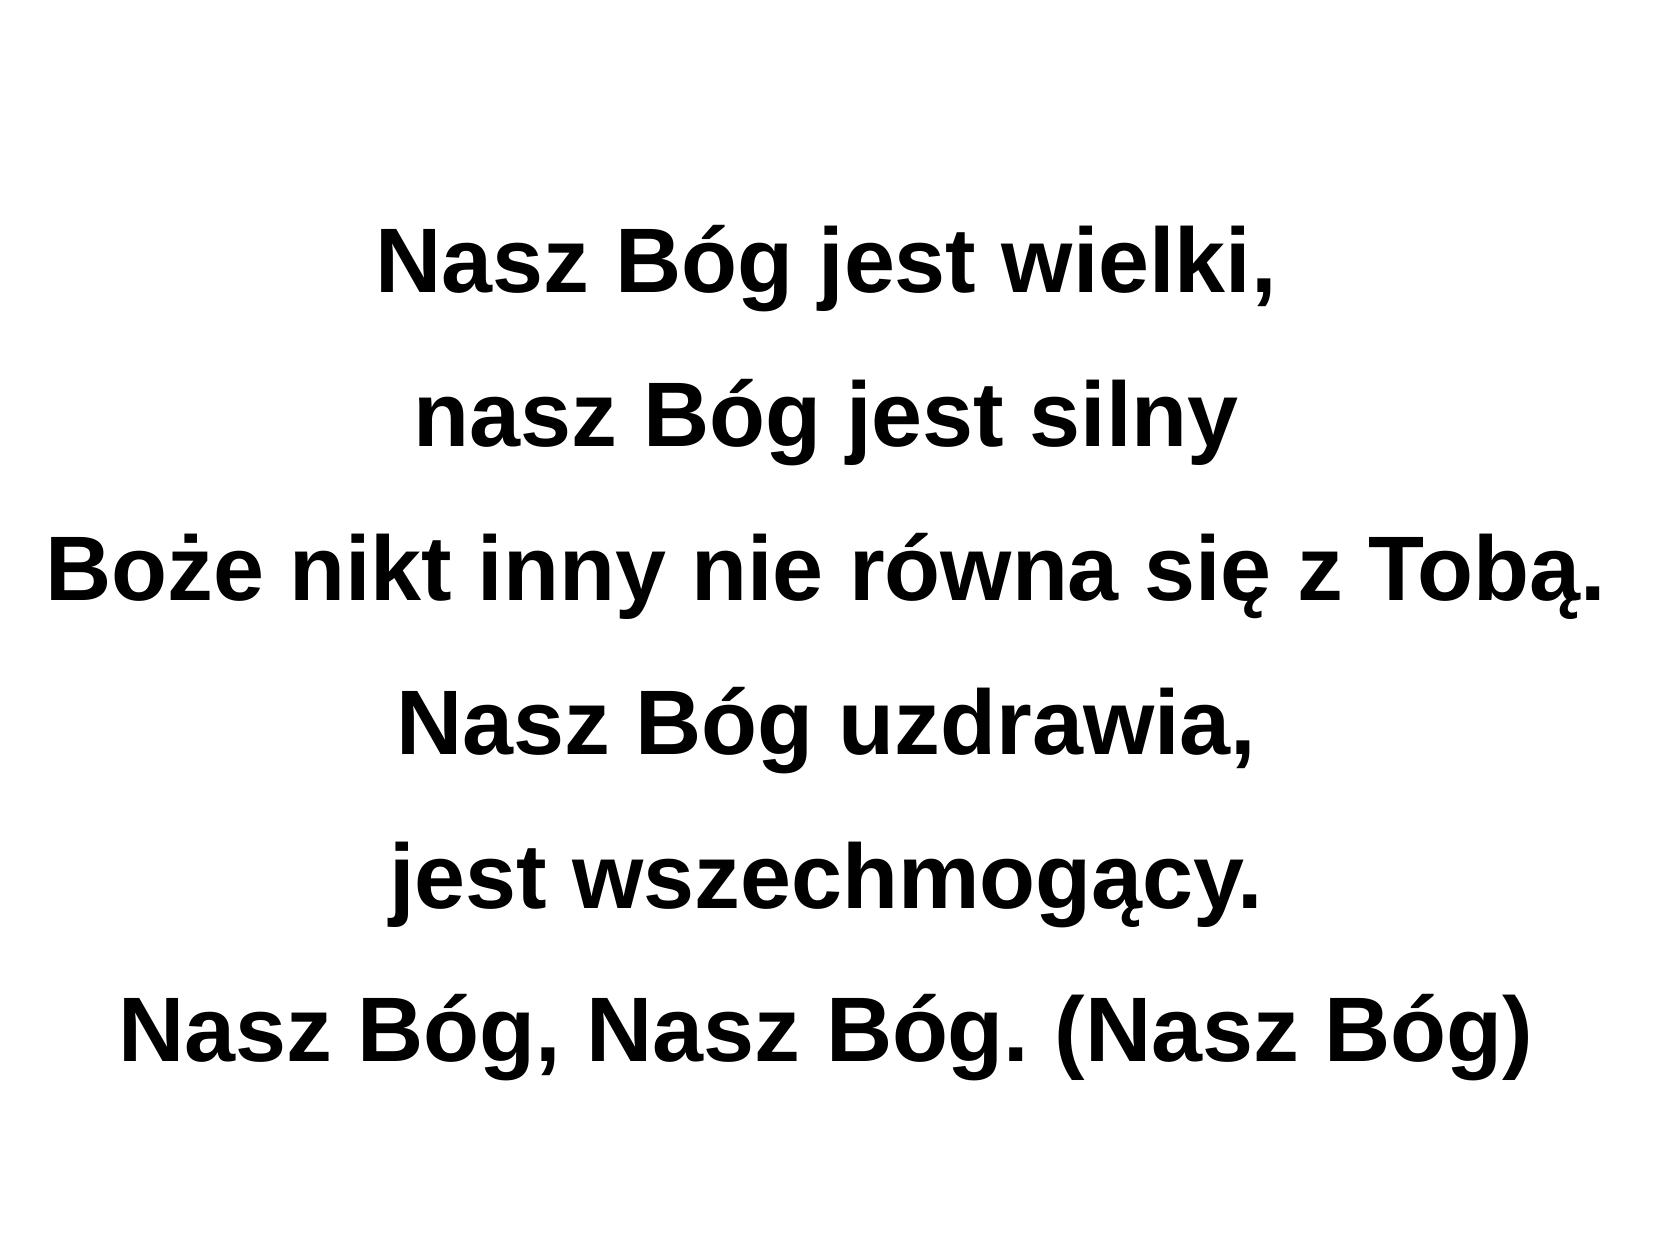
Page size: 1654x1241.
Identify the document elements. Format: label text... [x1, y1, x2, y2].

subtitle Nasz Bóg jest wielki, nasz Bóg jest silny Boże nikt inny nie równa się z Tobą. Nasz Bóg uzdrawia, jest wszechmogący. Nasz Bóg, Nasz Bóg. (Nasz Bóg) [0, 0, 1654, 1241]
